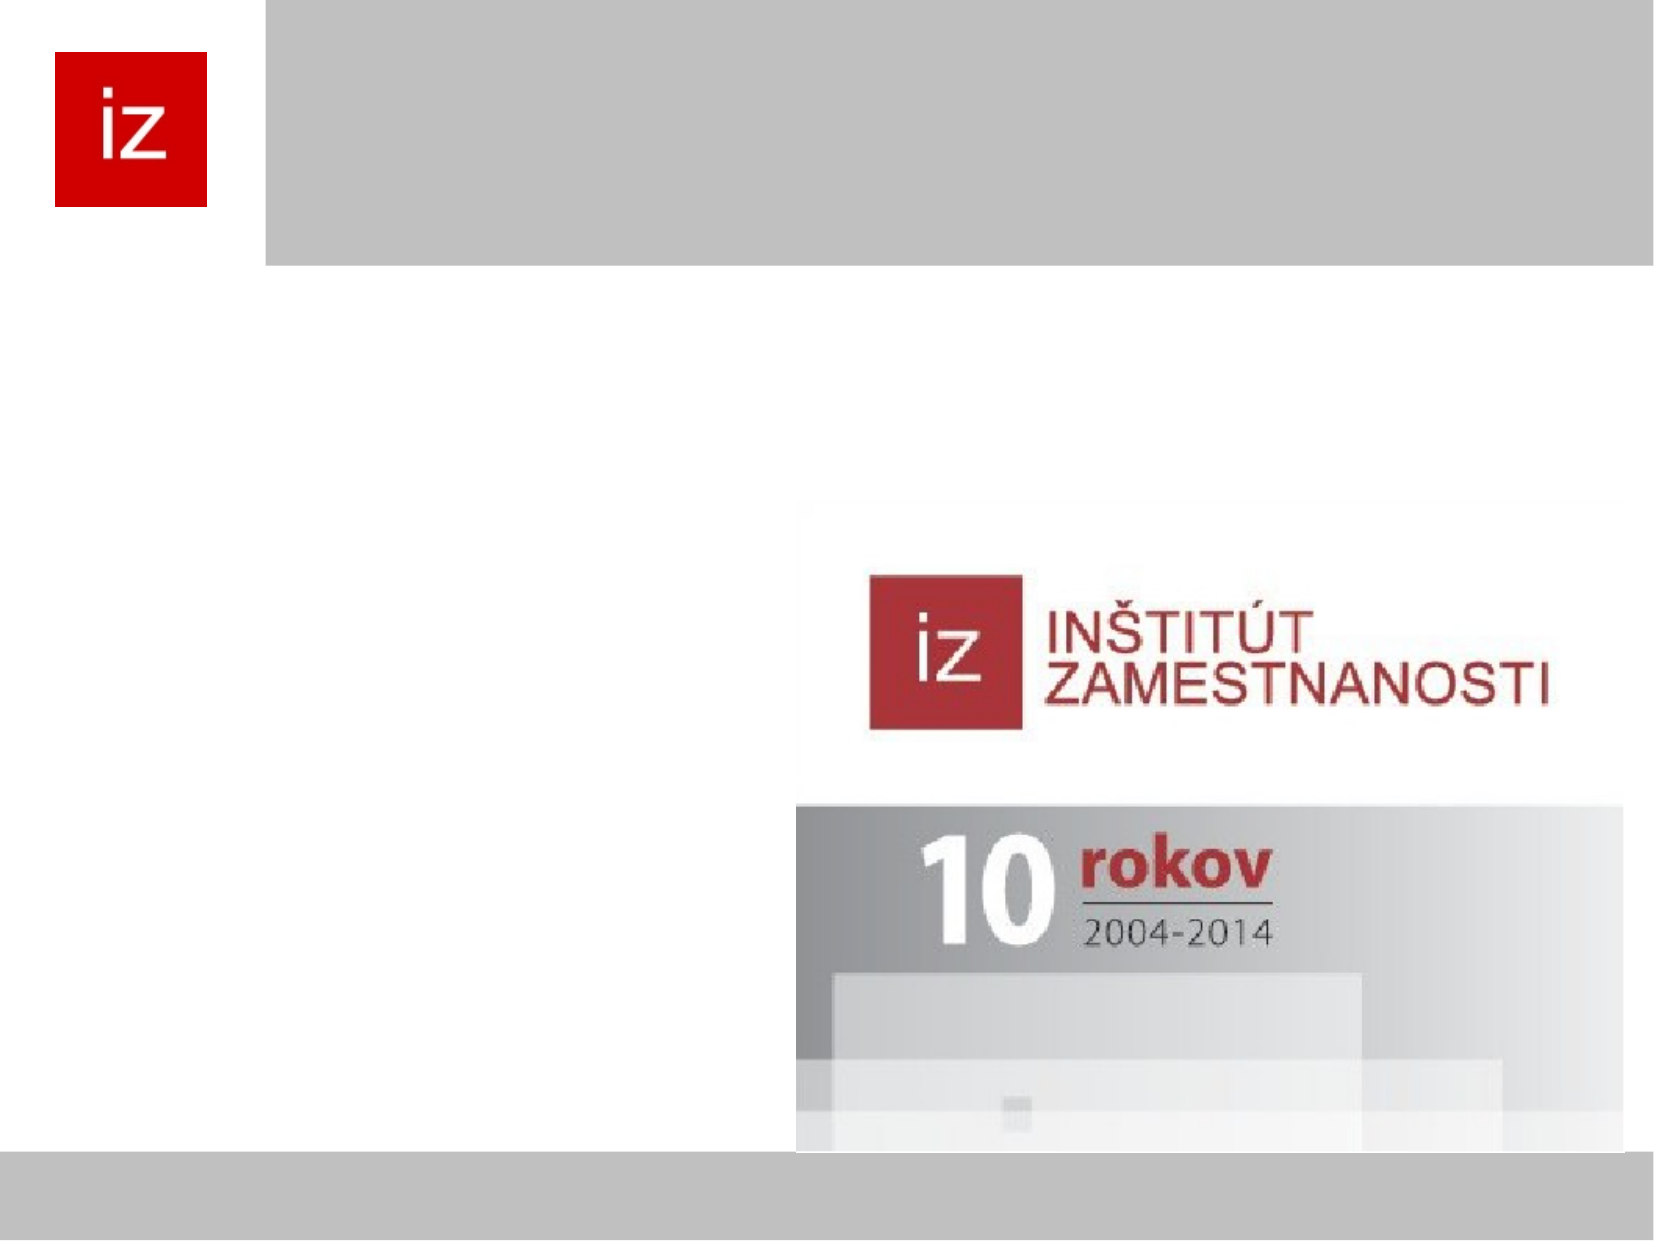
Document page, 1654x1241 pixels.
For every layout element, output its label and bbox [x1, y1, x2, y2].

picture [55, 52, 207, 207]
picture [796, 500, 1625, 1153]
